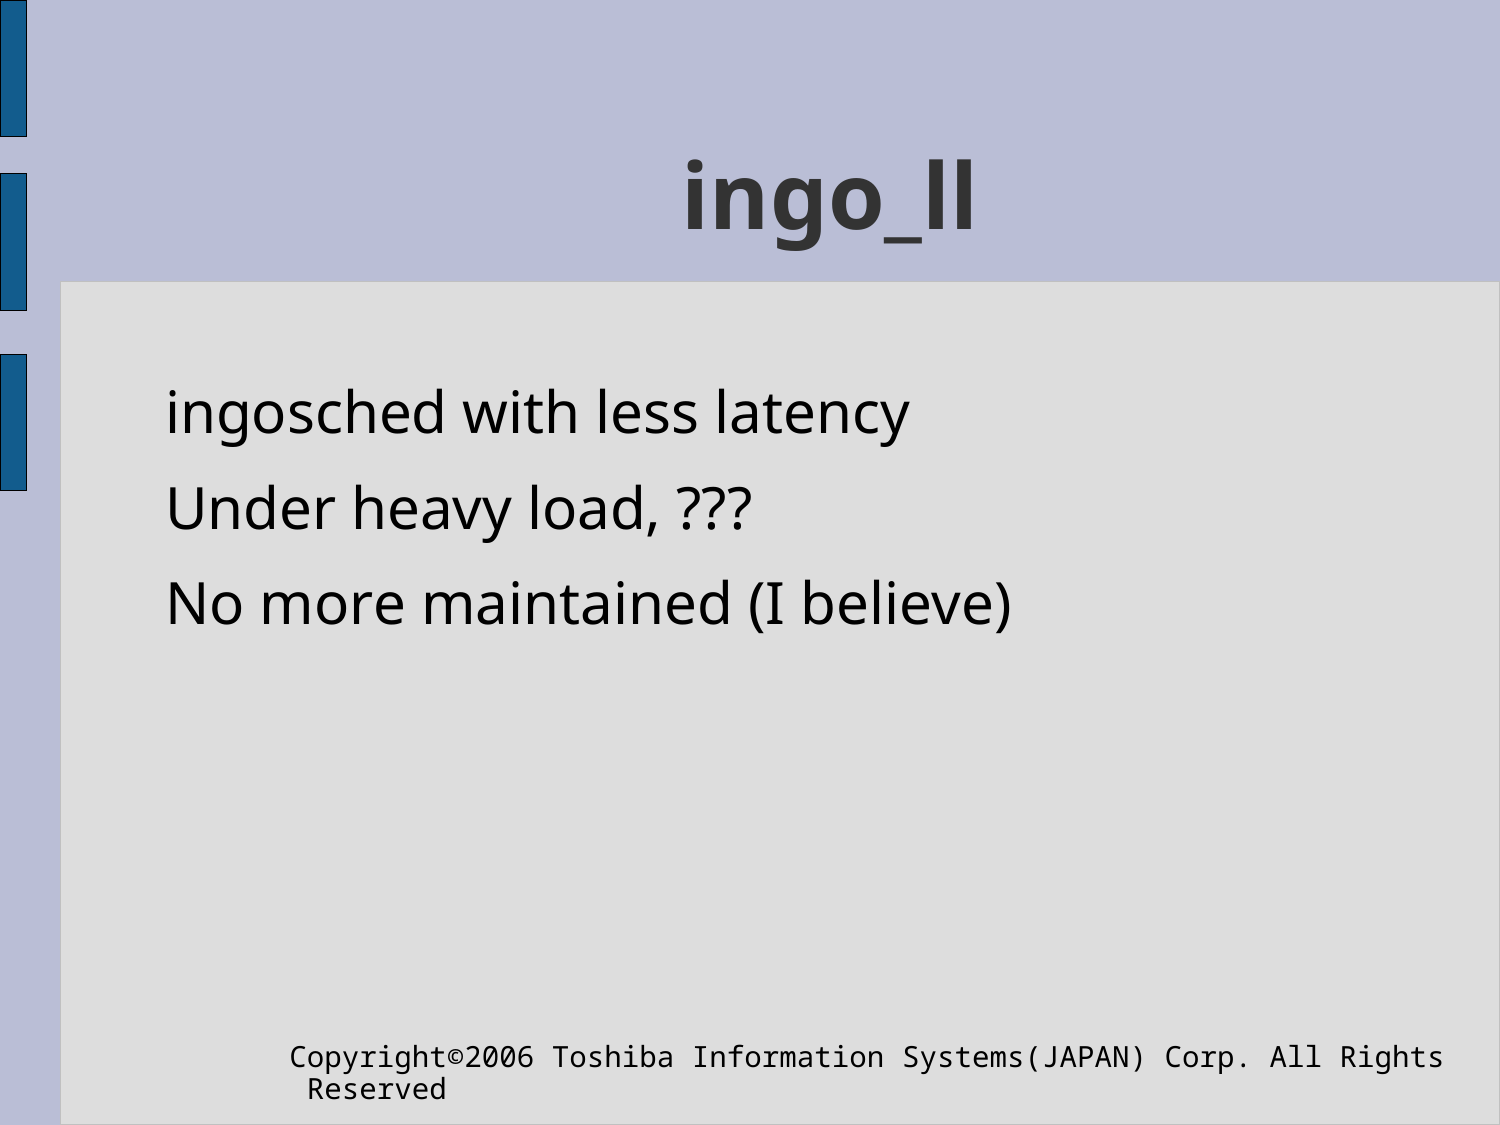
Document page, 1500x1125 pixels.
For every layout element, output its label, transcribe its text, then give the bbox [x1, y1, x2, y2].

title ingo_ll [225, 99, 1436, 288]
list ingosched with less latency Under heavy load, ??? No more maintained (I believe) [132, 363, 1439, 1000]
